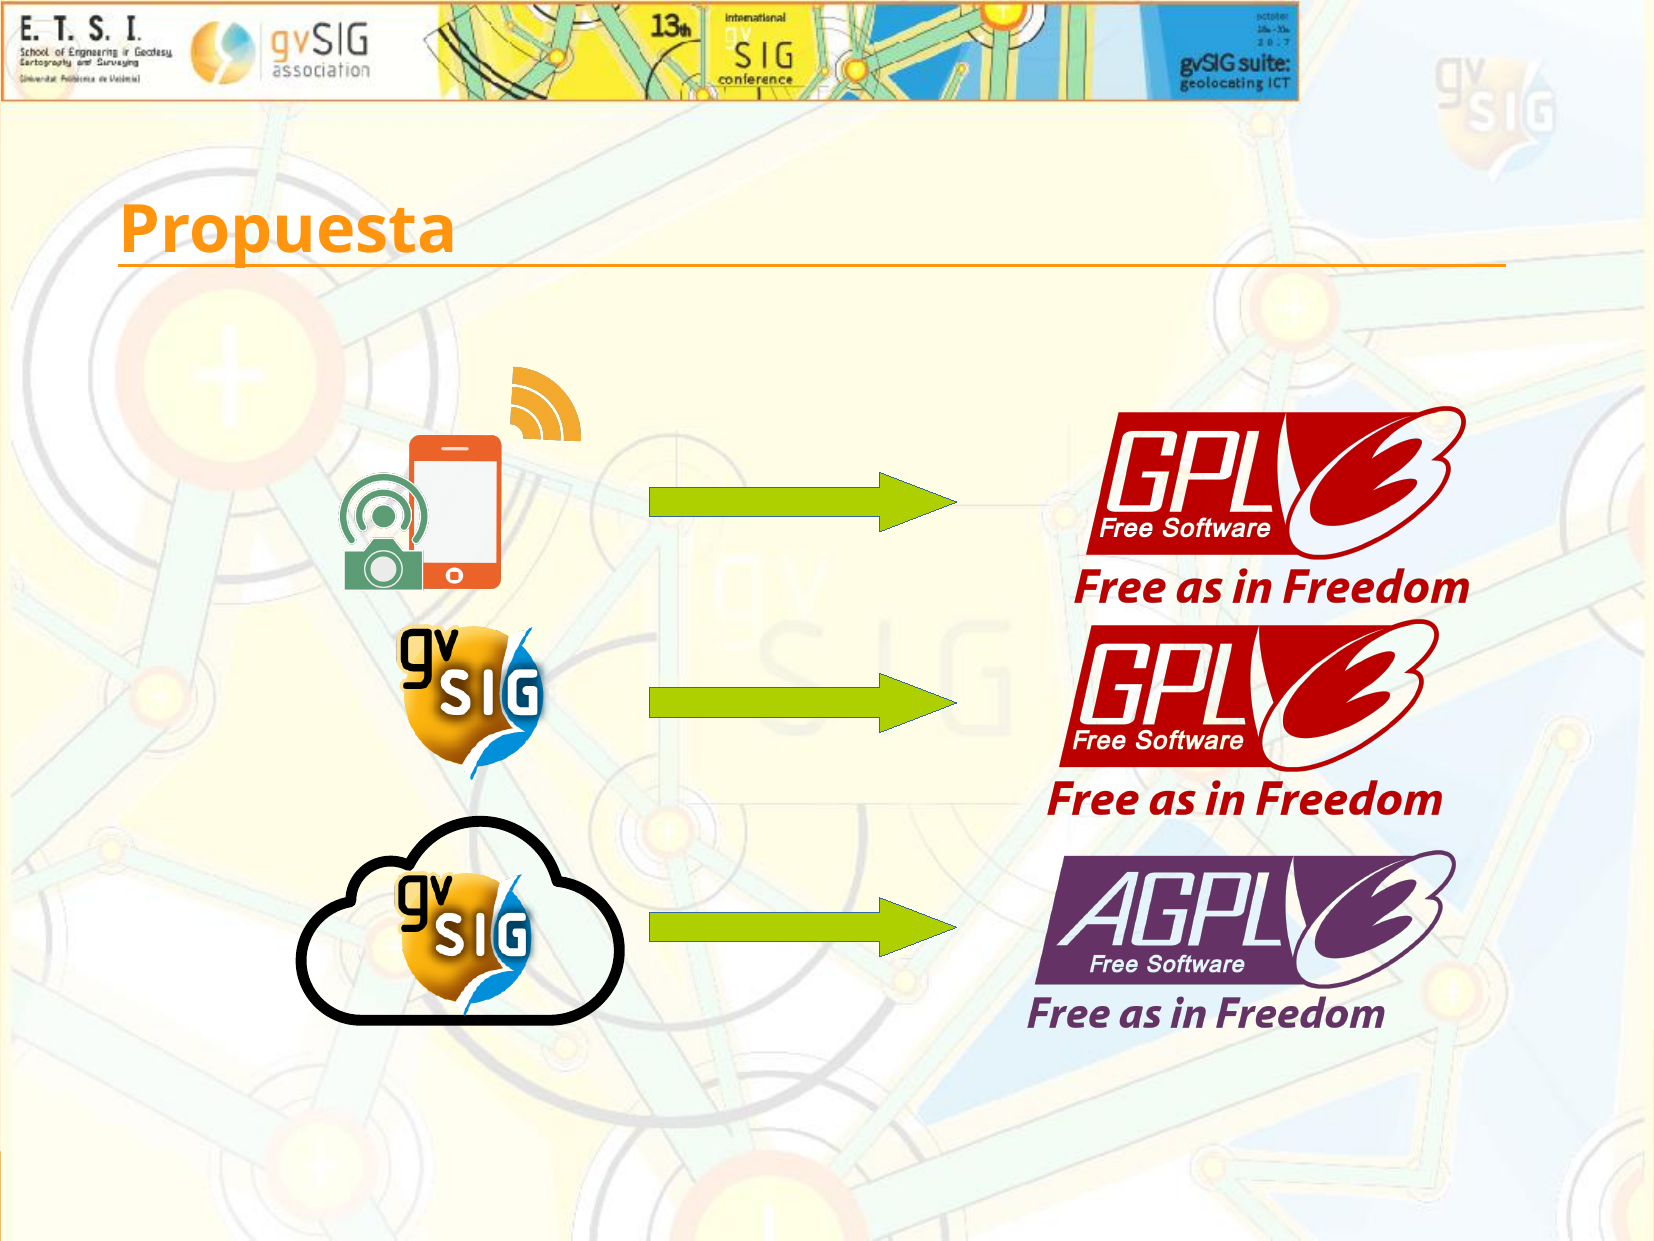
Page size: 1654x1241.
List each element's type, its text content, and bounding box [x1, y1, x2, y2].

picture [0, 0, 1654, 1241]
text_box [70, 328, 1536, 1038]
title Propuesta [118, 177, 1607, 276]
